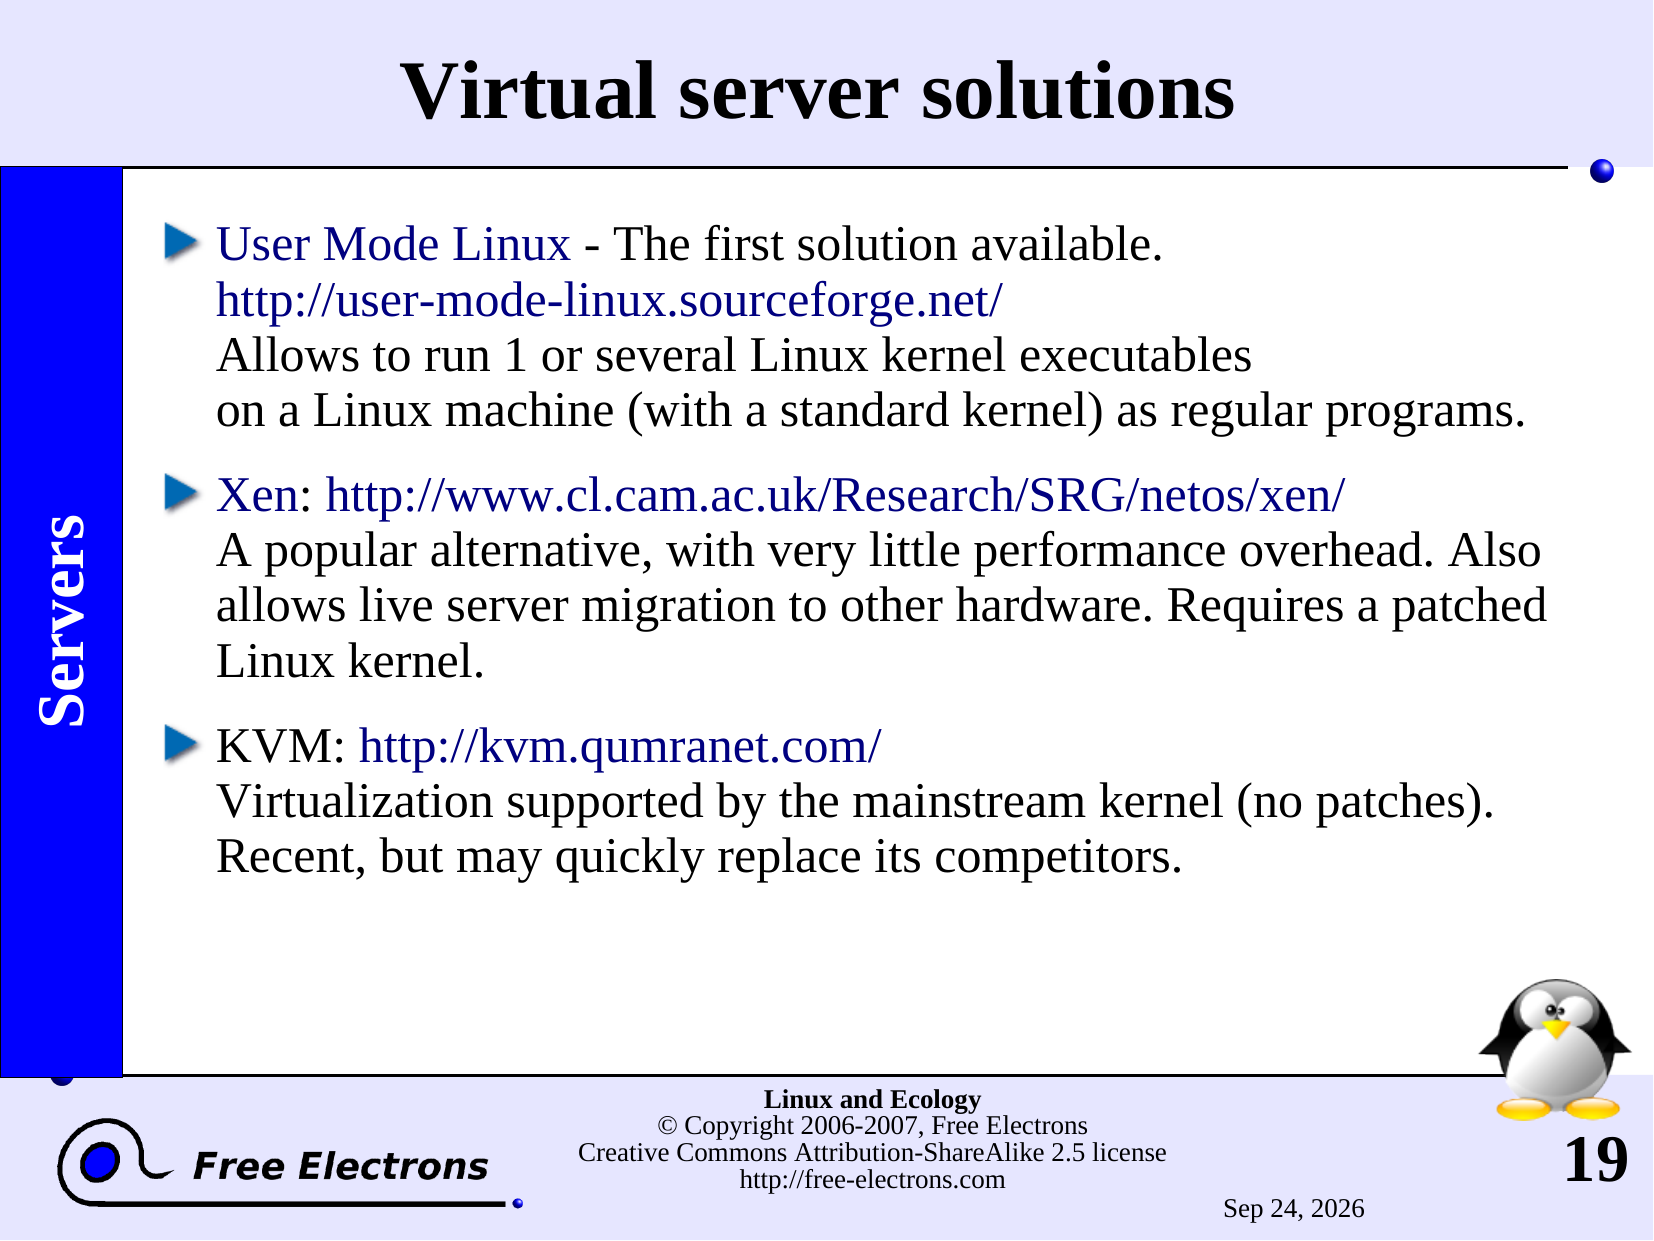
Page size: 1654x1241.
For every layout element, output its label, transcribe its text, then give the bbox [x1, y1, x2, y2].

list User Mode Linux - The first solution available. http://user-mode-linux.sourceforge.net/ Allows to run 1 or several Linux kernel executables on a Linux machine (with a standard kernel) as regular programs. Xen: http://www.cl.cam.ac.uk/Research/SRG/netos/xen/ A popular alternative, with very little performance overhead. Also allows live server migration to other hardware. Requires a patched Linux kernel. KVM: http://kvm.qumranet.com/ Virtualization supported by the mainstream kernel (no patches). Recent, but may quickly replace its competitors. [144, 216, 1569, 1066]
title Virtual server solutions [33, 29, 1604, 153]
picture [1476, 979, 1634, 1121]
text_box Servers [0, 166, 123, 1078]
picture [50, 1107, 527, 1216]
